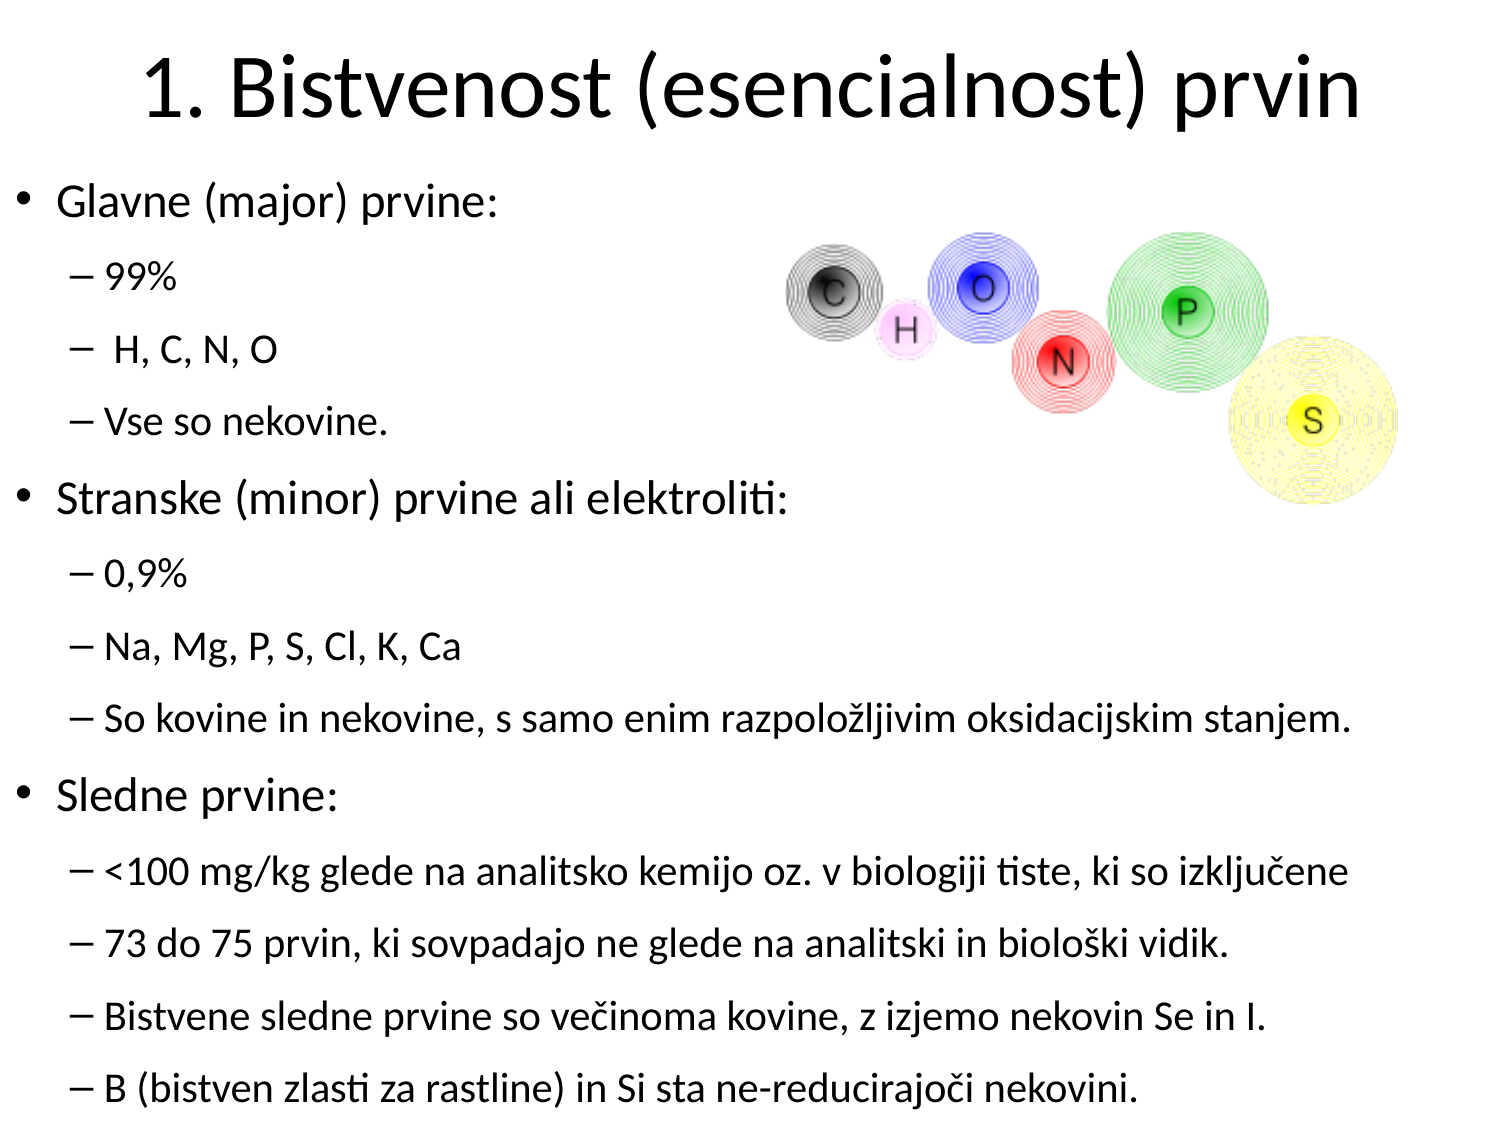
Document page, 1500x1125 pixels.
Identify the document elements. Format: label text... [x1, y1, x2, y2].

picture [785, 231, 1400, 507]
list Glavne (major) prvine: 99% H, C, N, O Vse so nekovine. Stranske (minor) prvine ali elektroliti: 0,9% Na, Mg, P, S, Cl, K, Ca So kovine in nekovine, s samo enim razpoložljivim oksidacijskim stanjem. Sledne prvine: <100 mg/kg glede na analitsko kemijo oz. v biologiji tiste, ki so izključene 73 do 75 prvin, ki sovpadajo ne glede na analitski in biološki vidik. Bistvene sledne prvine so večinoma kovine, z izjemo nekovin Se in I. B (bistven zlasti za rastline) in Si sta ne-reducirajoči nekovini. [0, 160, 1500, 1125]
title 1. Bistvenost (esencialnost) prvin [76, 0, 1427, 160]
